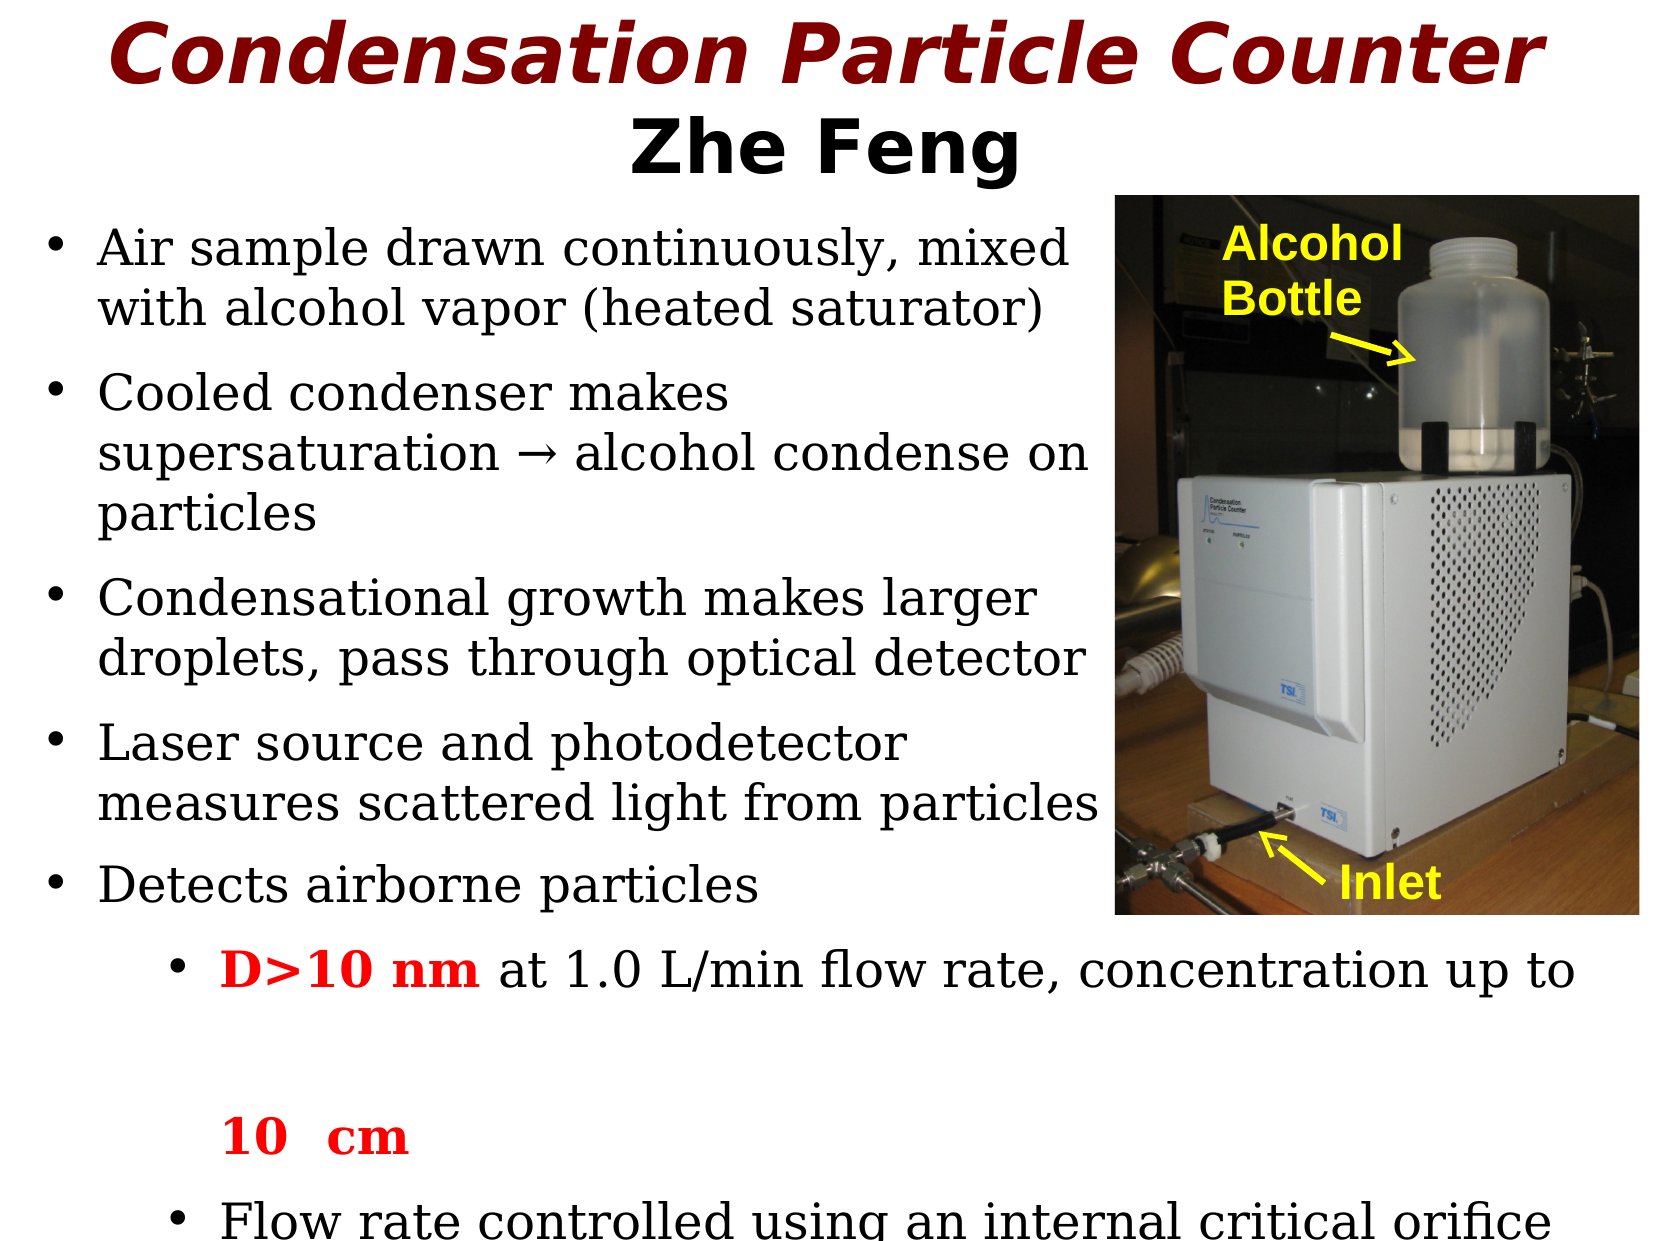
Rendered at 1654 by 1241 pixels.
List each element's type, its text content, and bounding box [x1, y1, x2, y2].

text_box Inlet [1324, 847, 1574, 919]
text_box Detects airborne particles D>10 nm at 1.0 L/min flow rate, concentration up to 104 cm-3 Flow rate controlled using an internal critical orifice Going to work with it in Measurement System lab. [26, 845, 1615, 1241]
text_box Air sample drawn continuously, mixed with alcohol vapor (heated saturator) Cooled condenser makes supersaturation → alcohol condense on particles Condensational growth makes larger droplets, pass through optical detector Laser source and photodetector measures scattered light from particles [26, 207, 1114, 838]
text_box Condensation Particle Counter Zhe Feng [0, 0, 1654, 183]
text_box Alcohol Bottle [1206, 207, 1456, 335]
picture [1114, 195, 1640, 915]
